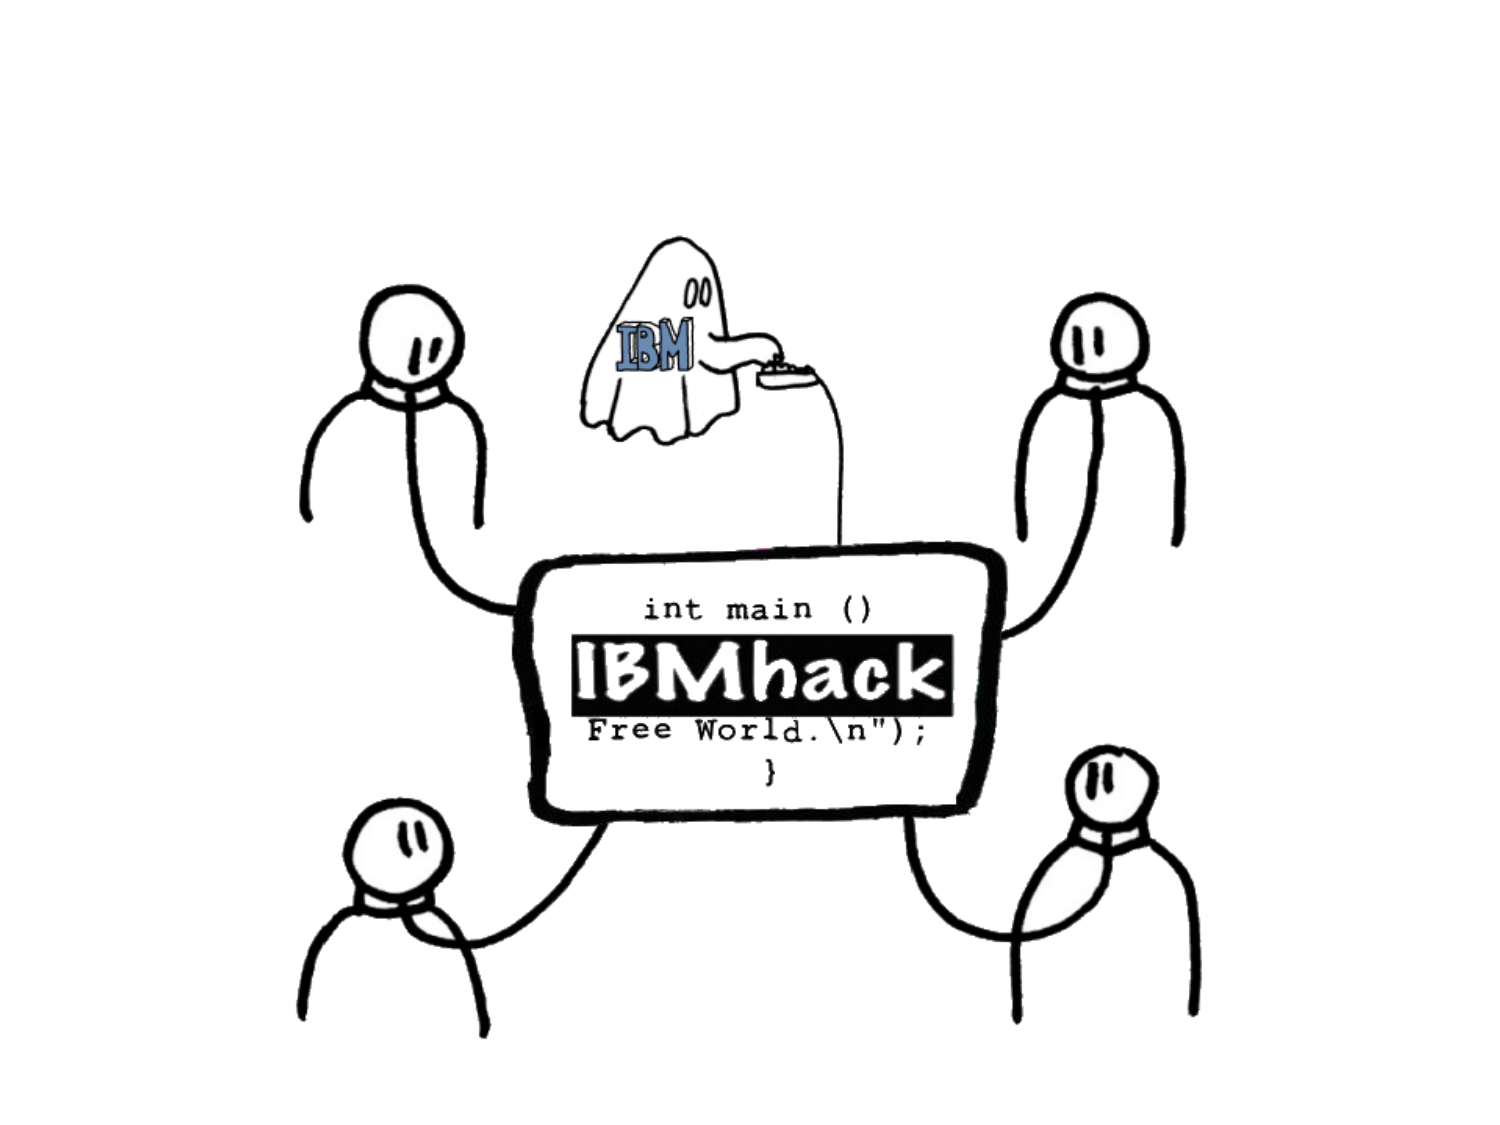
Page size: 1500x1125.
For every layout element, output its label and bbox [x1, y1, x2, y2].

picture [126, 64, 1374, 1061]
